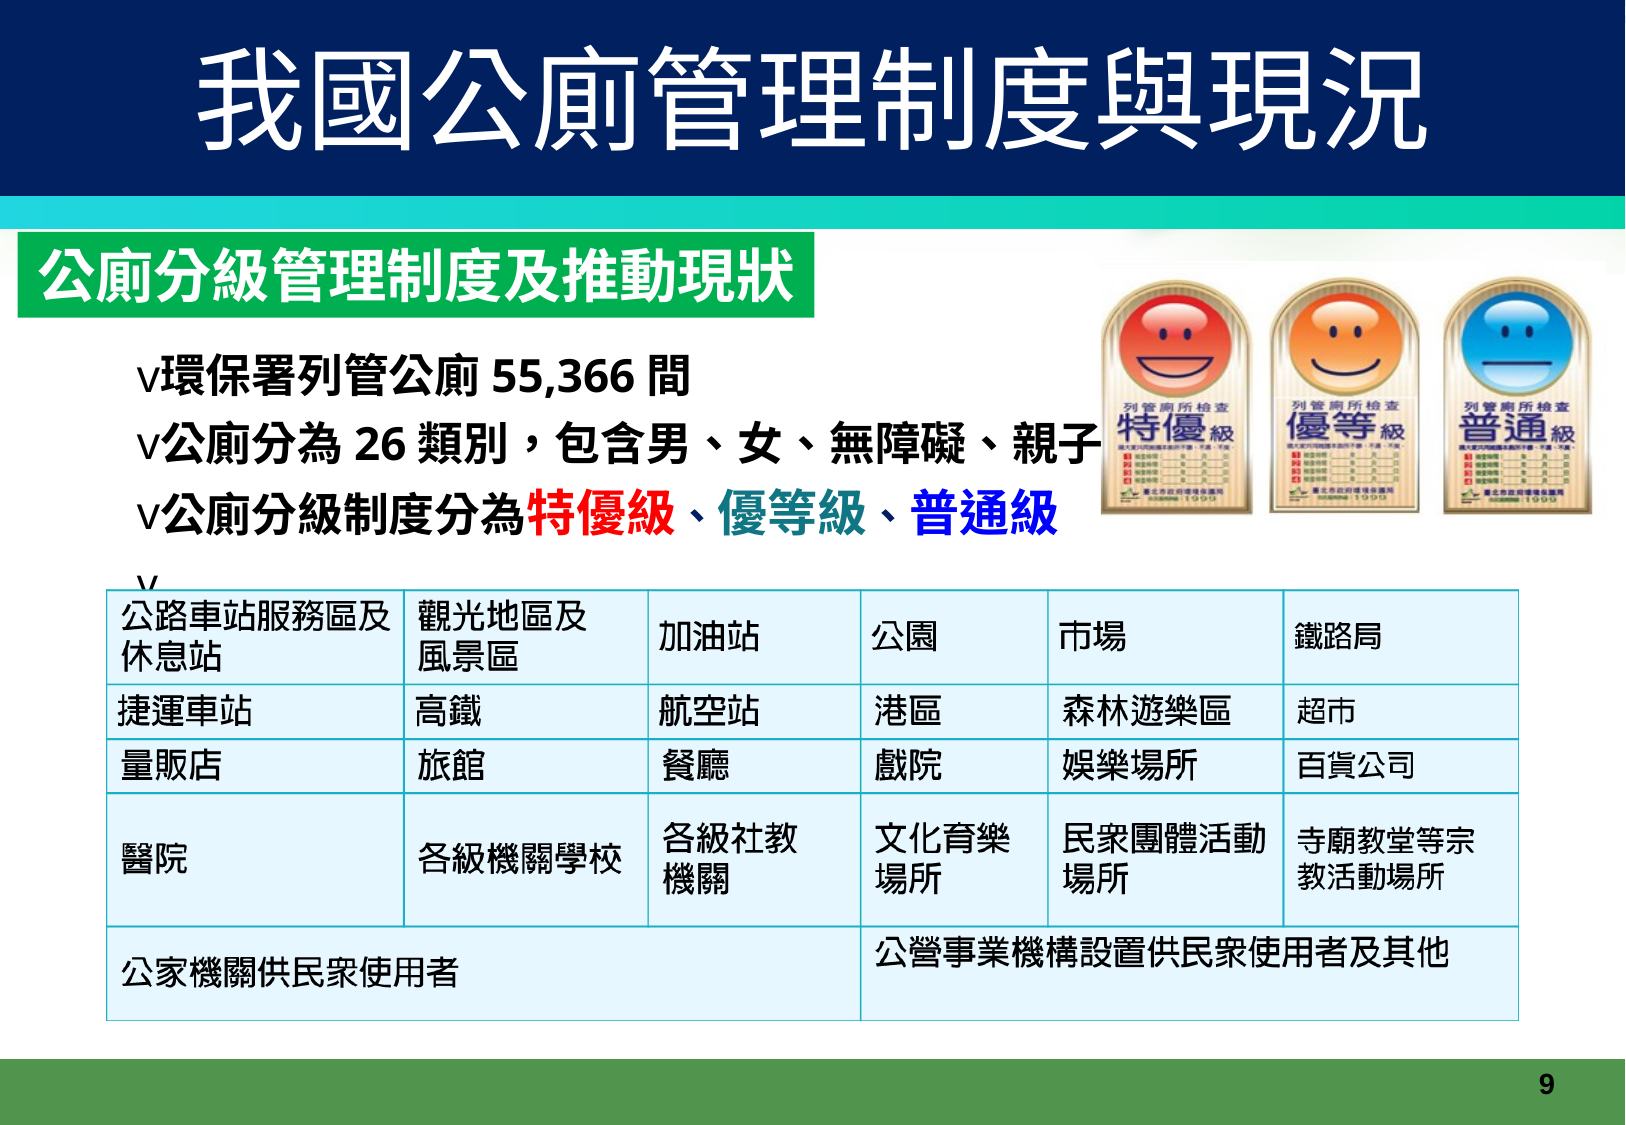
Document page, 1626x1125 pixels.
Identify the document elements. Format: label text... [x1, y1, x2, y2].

text_box 我國公廁管理制度與現況 [56, 21, 1569, 173]
picture [1100, 261, 1607, 522]
text_box 公廁分級管理制度及推動現狀 [17, 231, 815, 318]
text_box [1523, 1057, 1619, 1098]
picture [106, 586, 1519, 1021]
text_box 環保署列管公廁55,366間 公廁分為26類別，包含男、女、無障礙、親子 公廁分級制度分為特優級、優等級、普通級 [9, 339, 1477, 539]
text_box [0, 0, 1625, 229]
